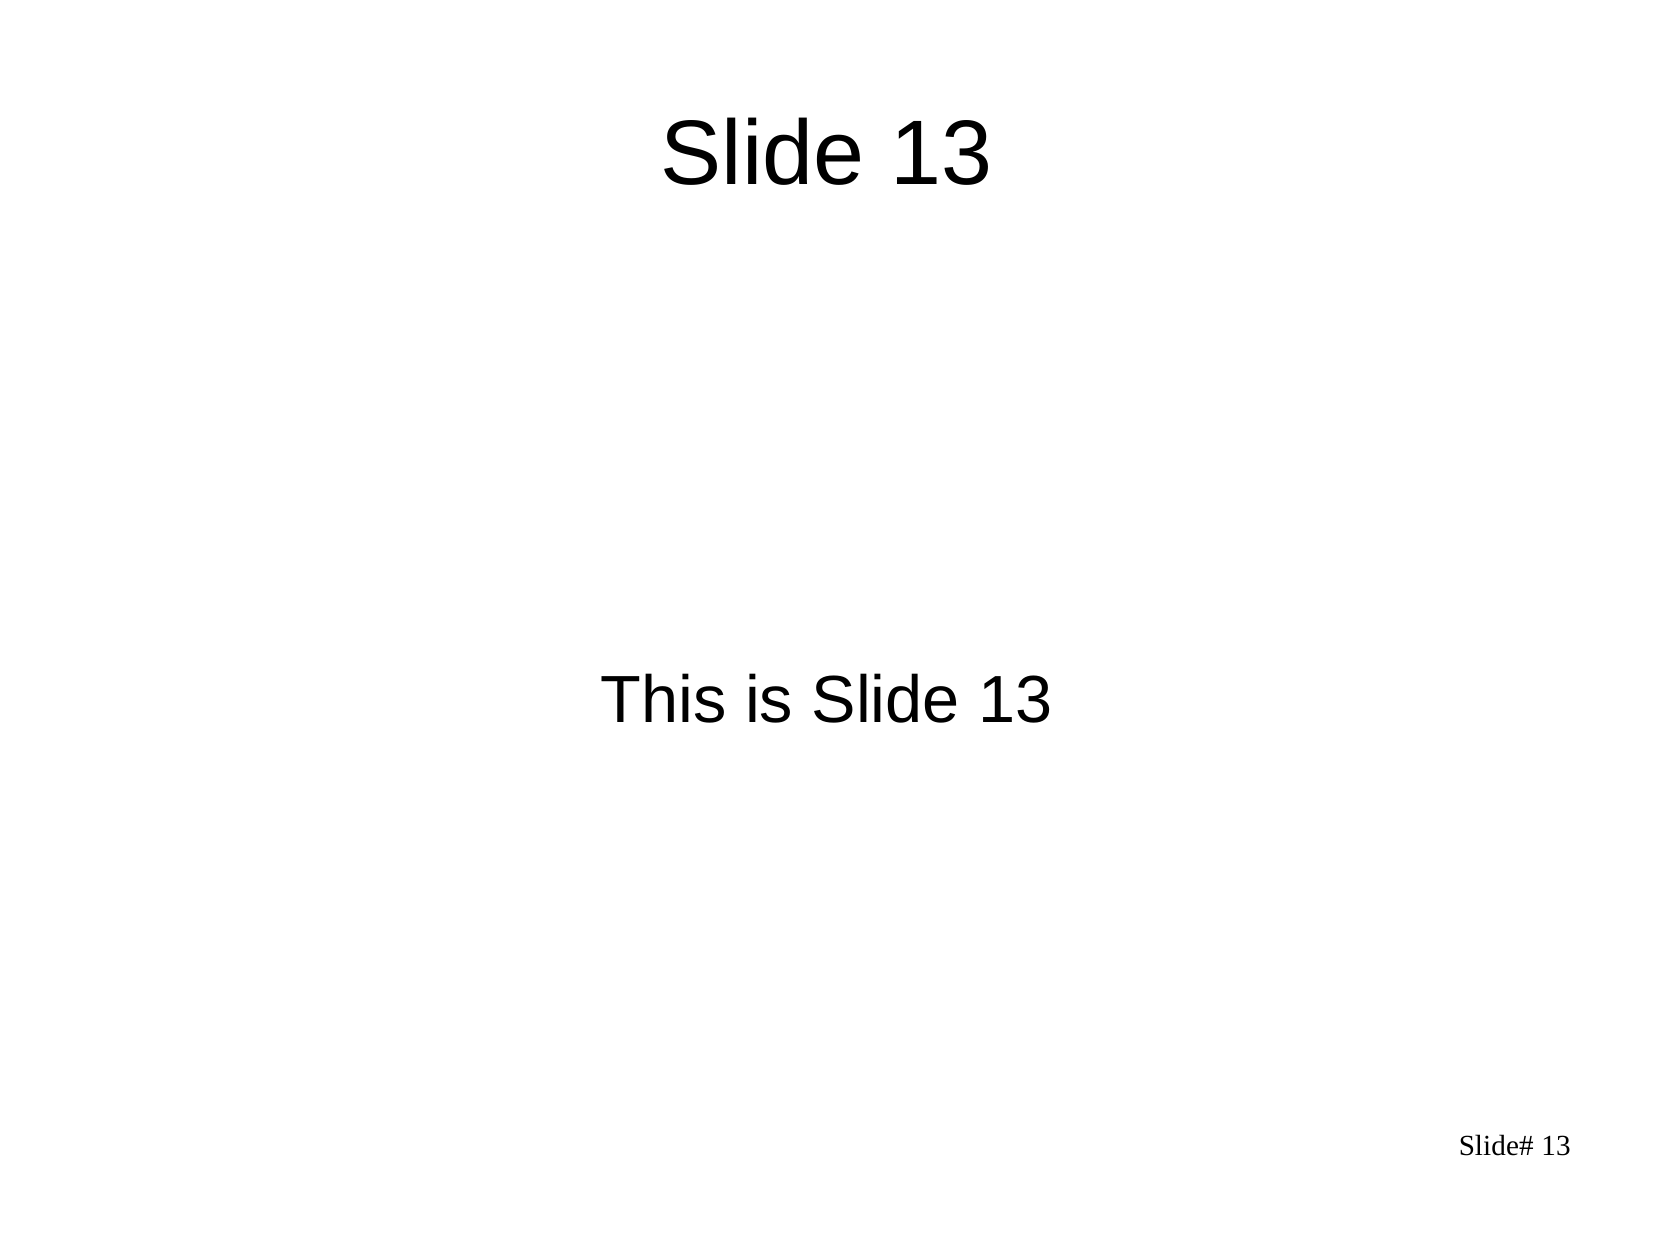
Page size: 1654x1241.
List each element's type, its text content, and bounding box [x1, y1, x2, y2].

subtitle This is Slide 13 [82, 290, 1571, 1109]
title Slide 13 [82, 49, 1571, 257]
